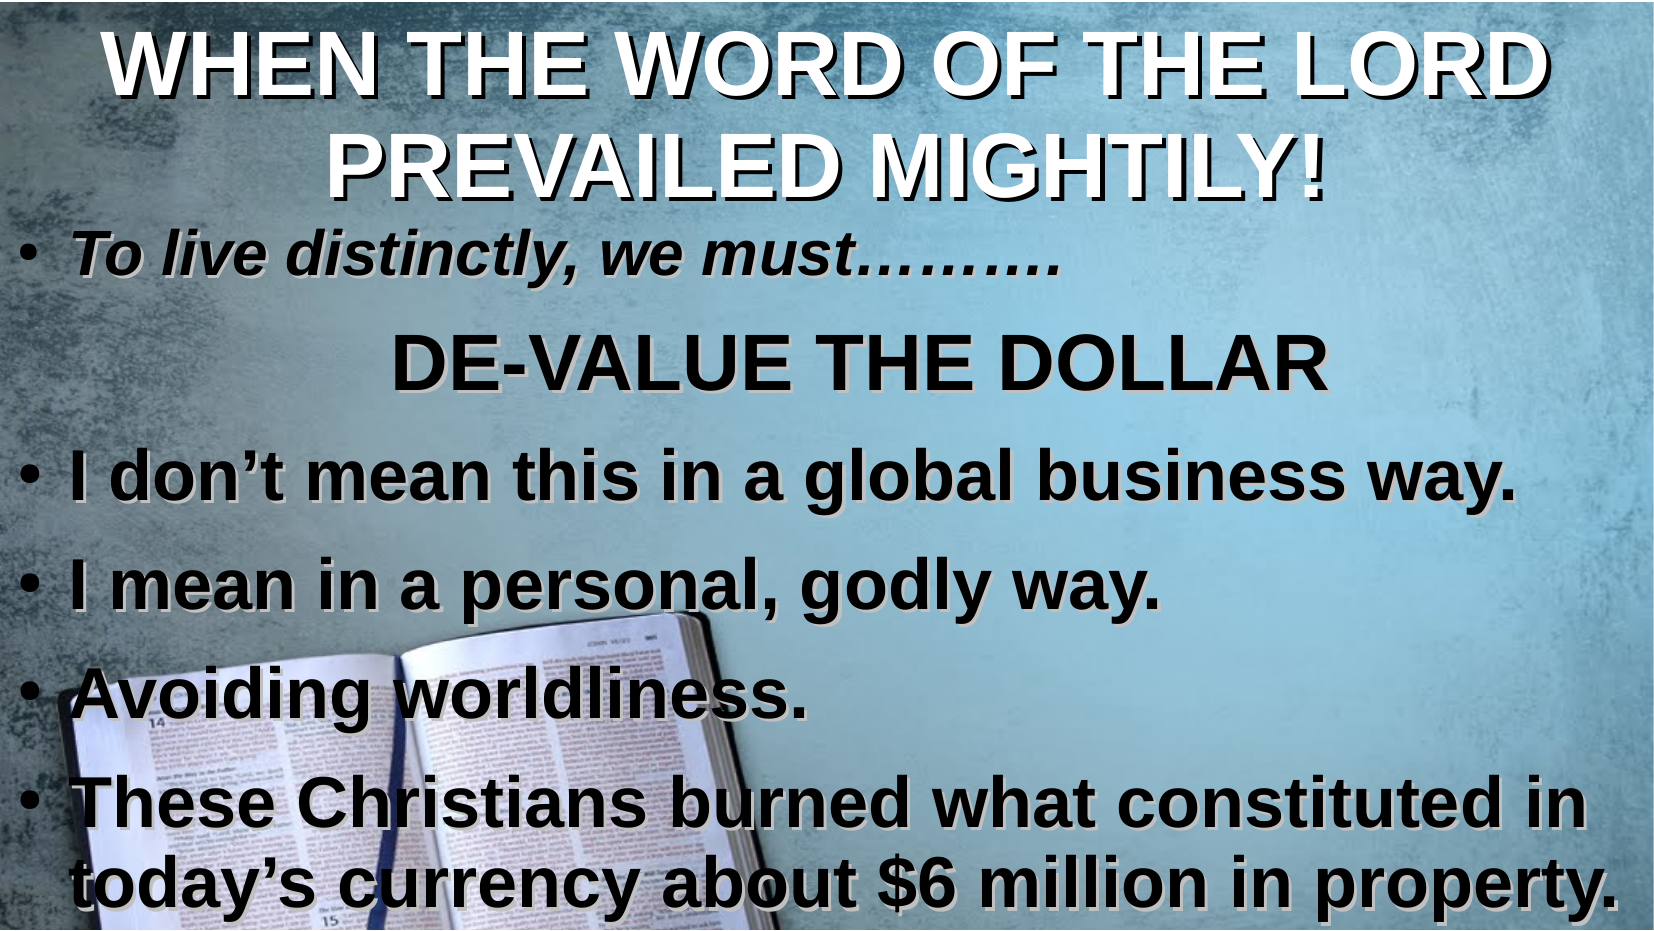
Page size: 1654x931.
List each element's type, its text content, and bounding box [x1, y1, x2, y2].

list To live distinctly, we must………. DE-VALUE THE DOLLAR I don’t mean this in a global business way. I mean in a personal, godly way. Avoiding worldliness. These Christians burned what constituted in today’s currency about $6 million in property. [0, 217, 1654, 930]
title WHEN THE WORD OF THE LORD PREVAILED MIGHTILY! [82, 12, 1571, 217]
picture [0, 2, 1654, 217]
